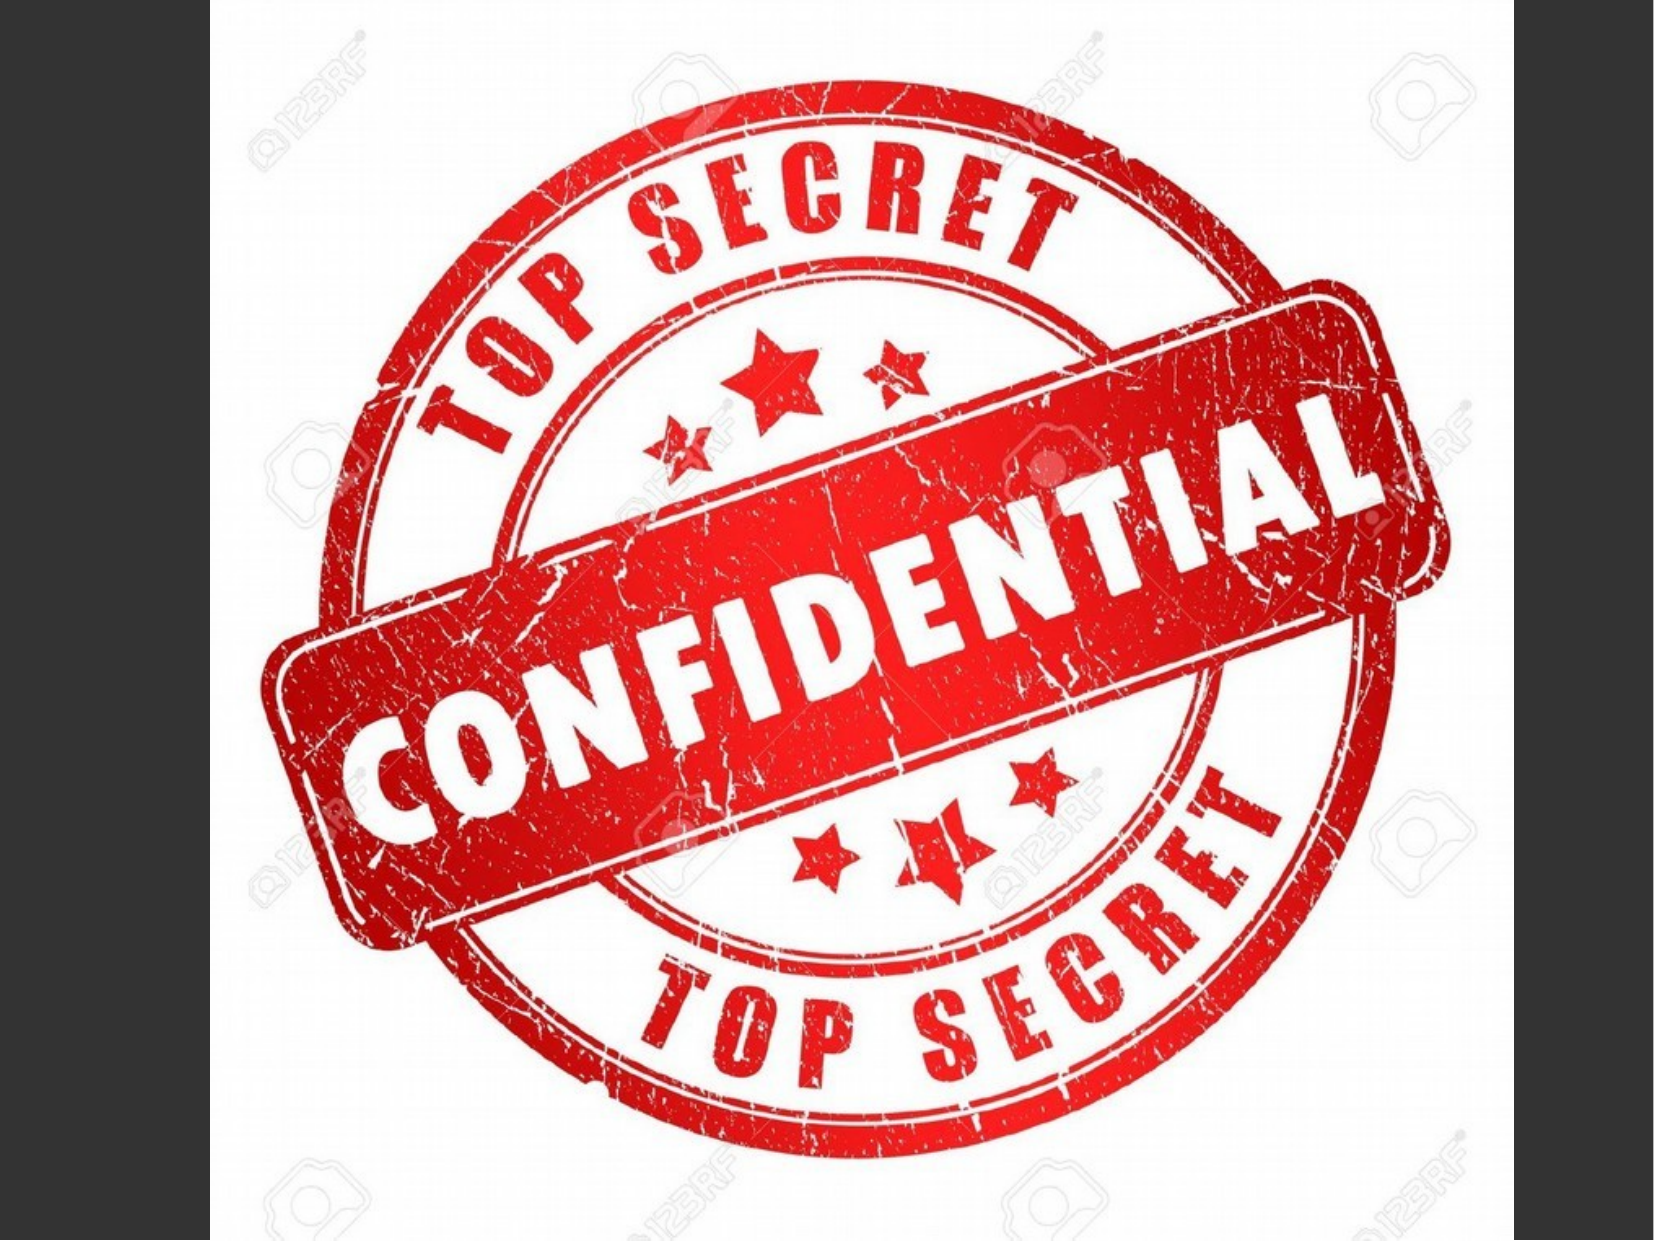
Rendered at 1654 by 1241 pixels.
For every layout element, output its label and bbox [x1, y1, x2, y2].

picture [210, 0, 1514, 1241]
